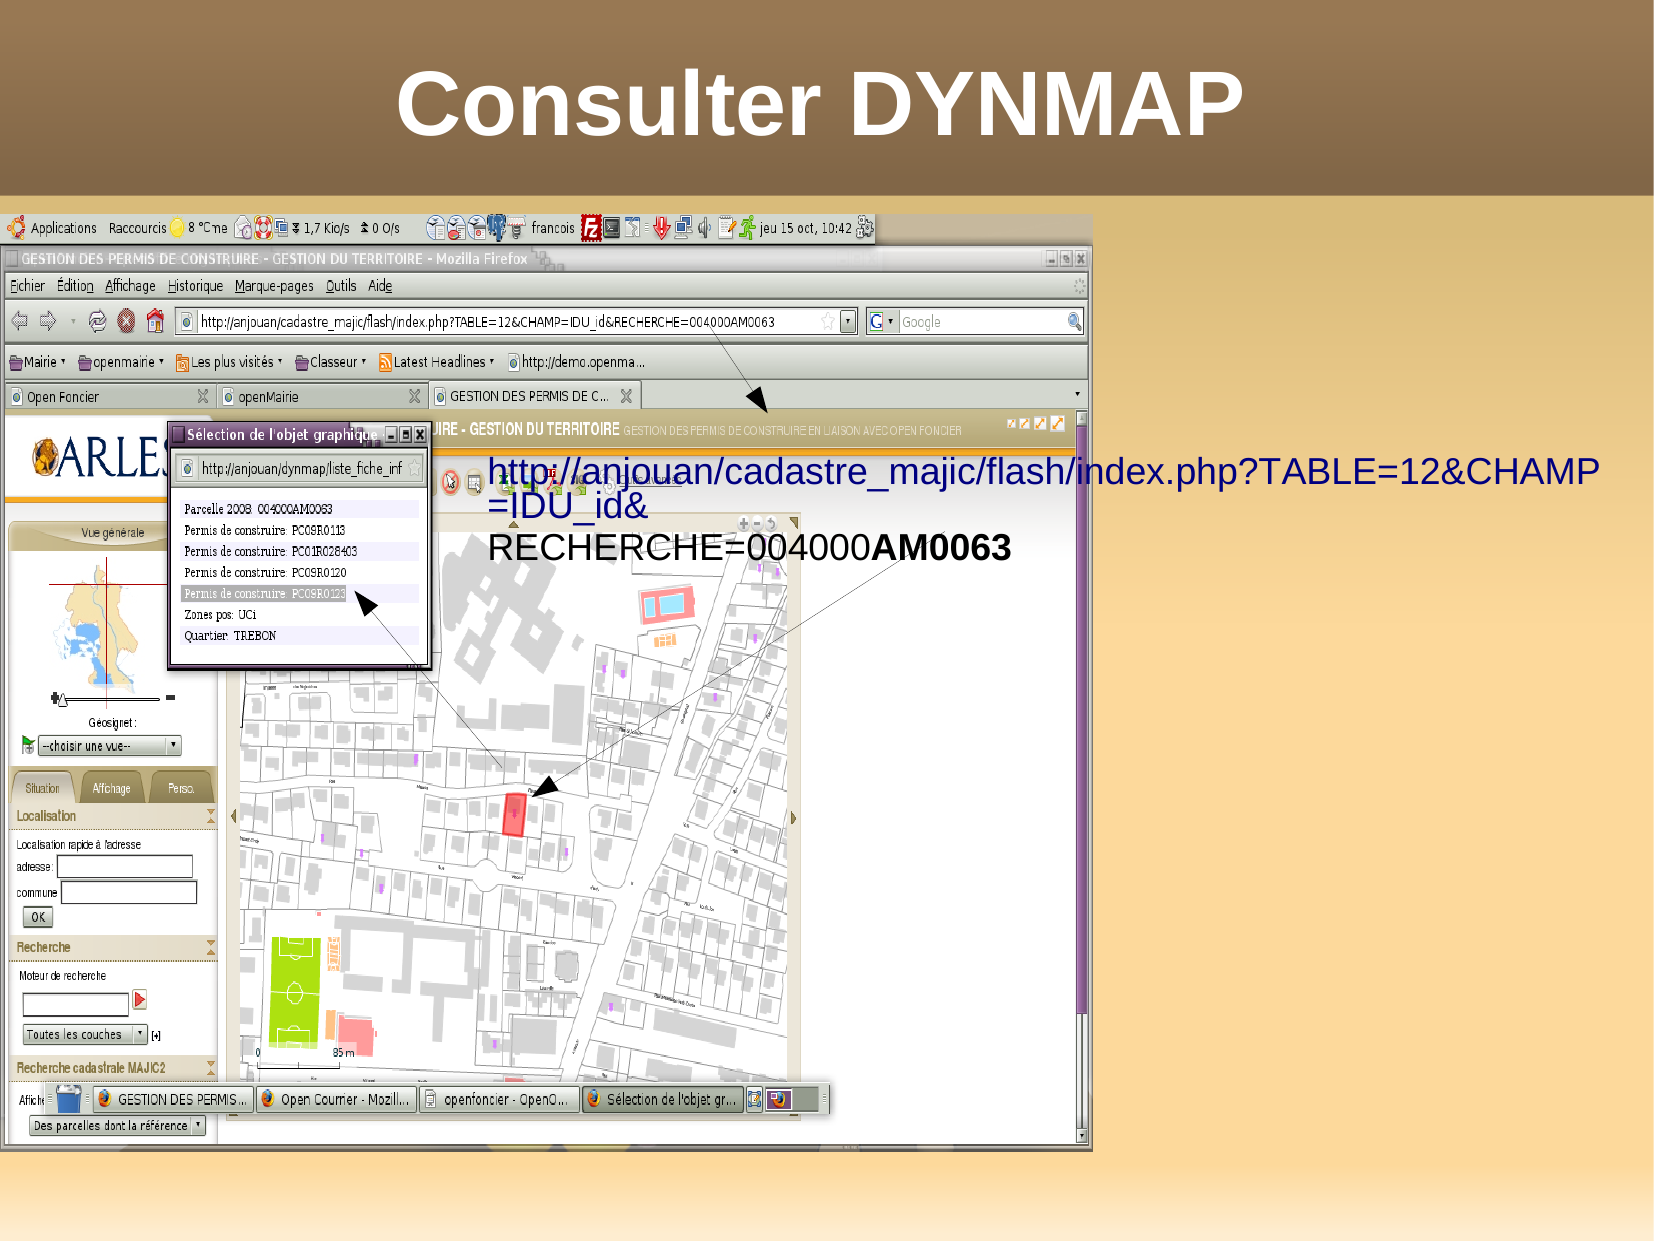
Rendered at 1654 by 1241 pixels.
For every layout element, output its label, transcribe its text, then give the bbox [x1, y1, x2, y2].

title Consulter DYNMAP [76, 7, 1565, 200]
text_box http://anjouan/cadastre_majic/flash/index.php?TABLE=12&CHAMP=IDU_id& RECHERCHE=004000AM0063 [472, 442, 1625, 553]
picture [0, 0, 1654, 1241]
